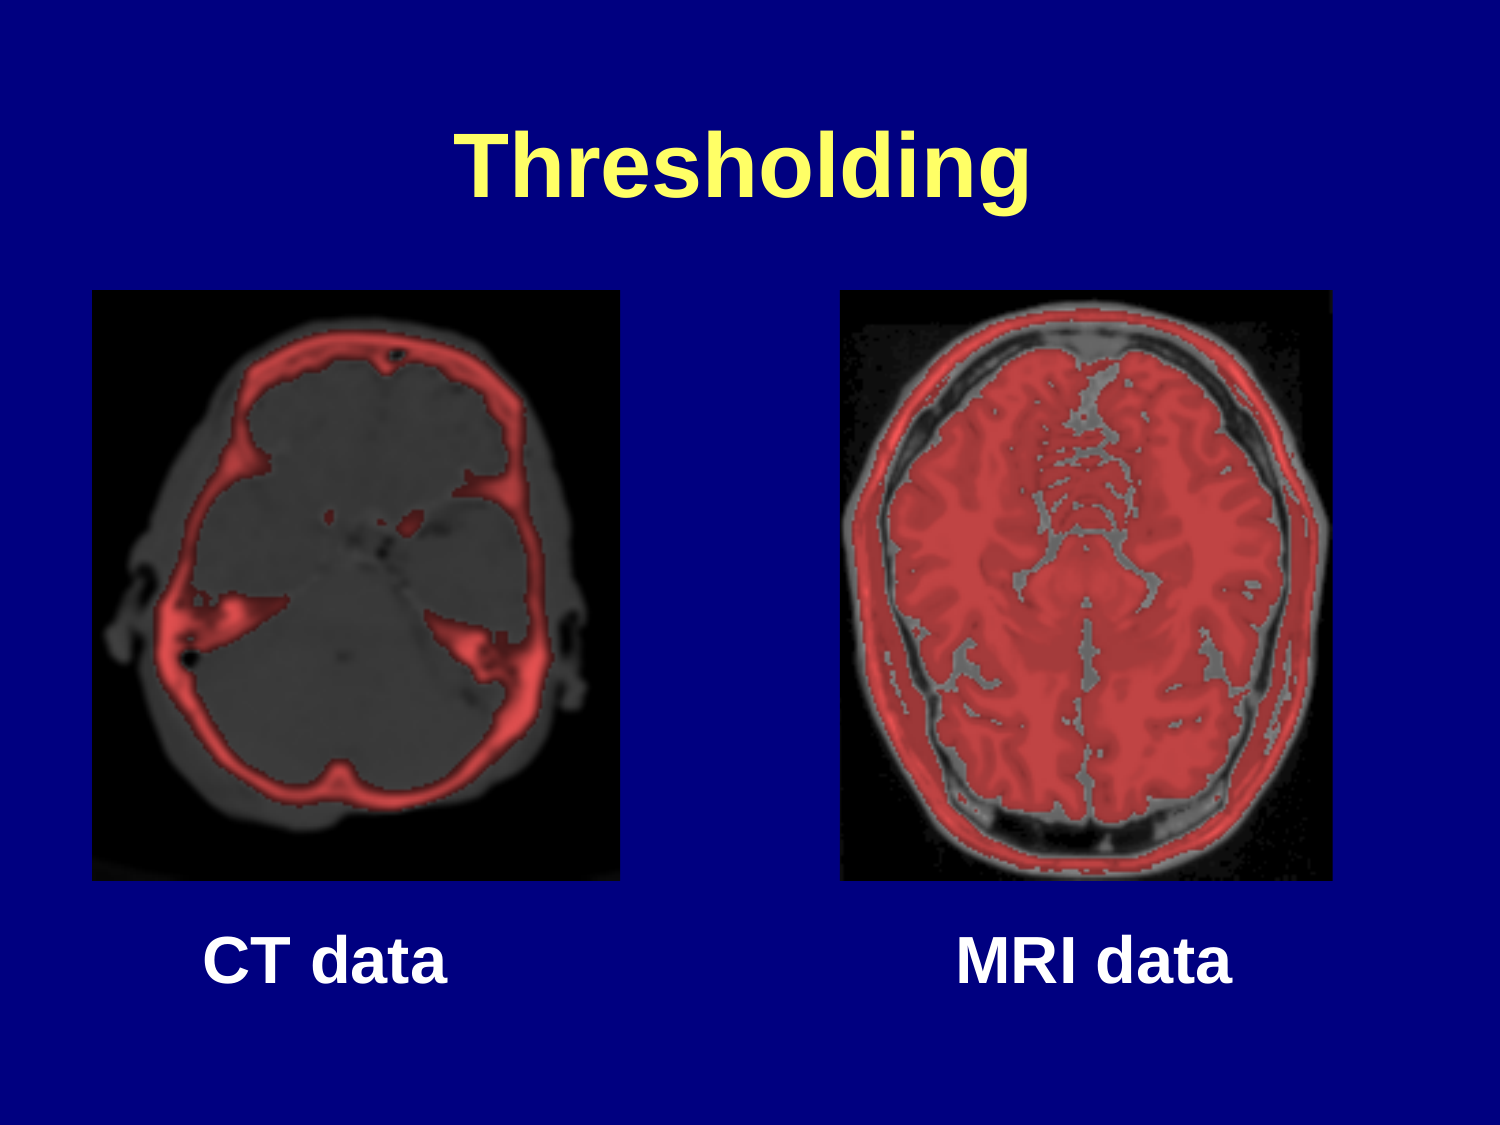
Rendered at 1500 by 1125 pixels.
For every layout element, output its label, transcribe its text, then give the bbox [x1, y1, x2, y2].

text_box CT data [99, 910, 550, 1015]
chart [92, 290, 621, 881]
chart [839, 290, 1333, 881]
title Thresholding [99, 37, 1388, 225]
text_box MRI data [869, 910, 1320, 1015]
